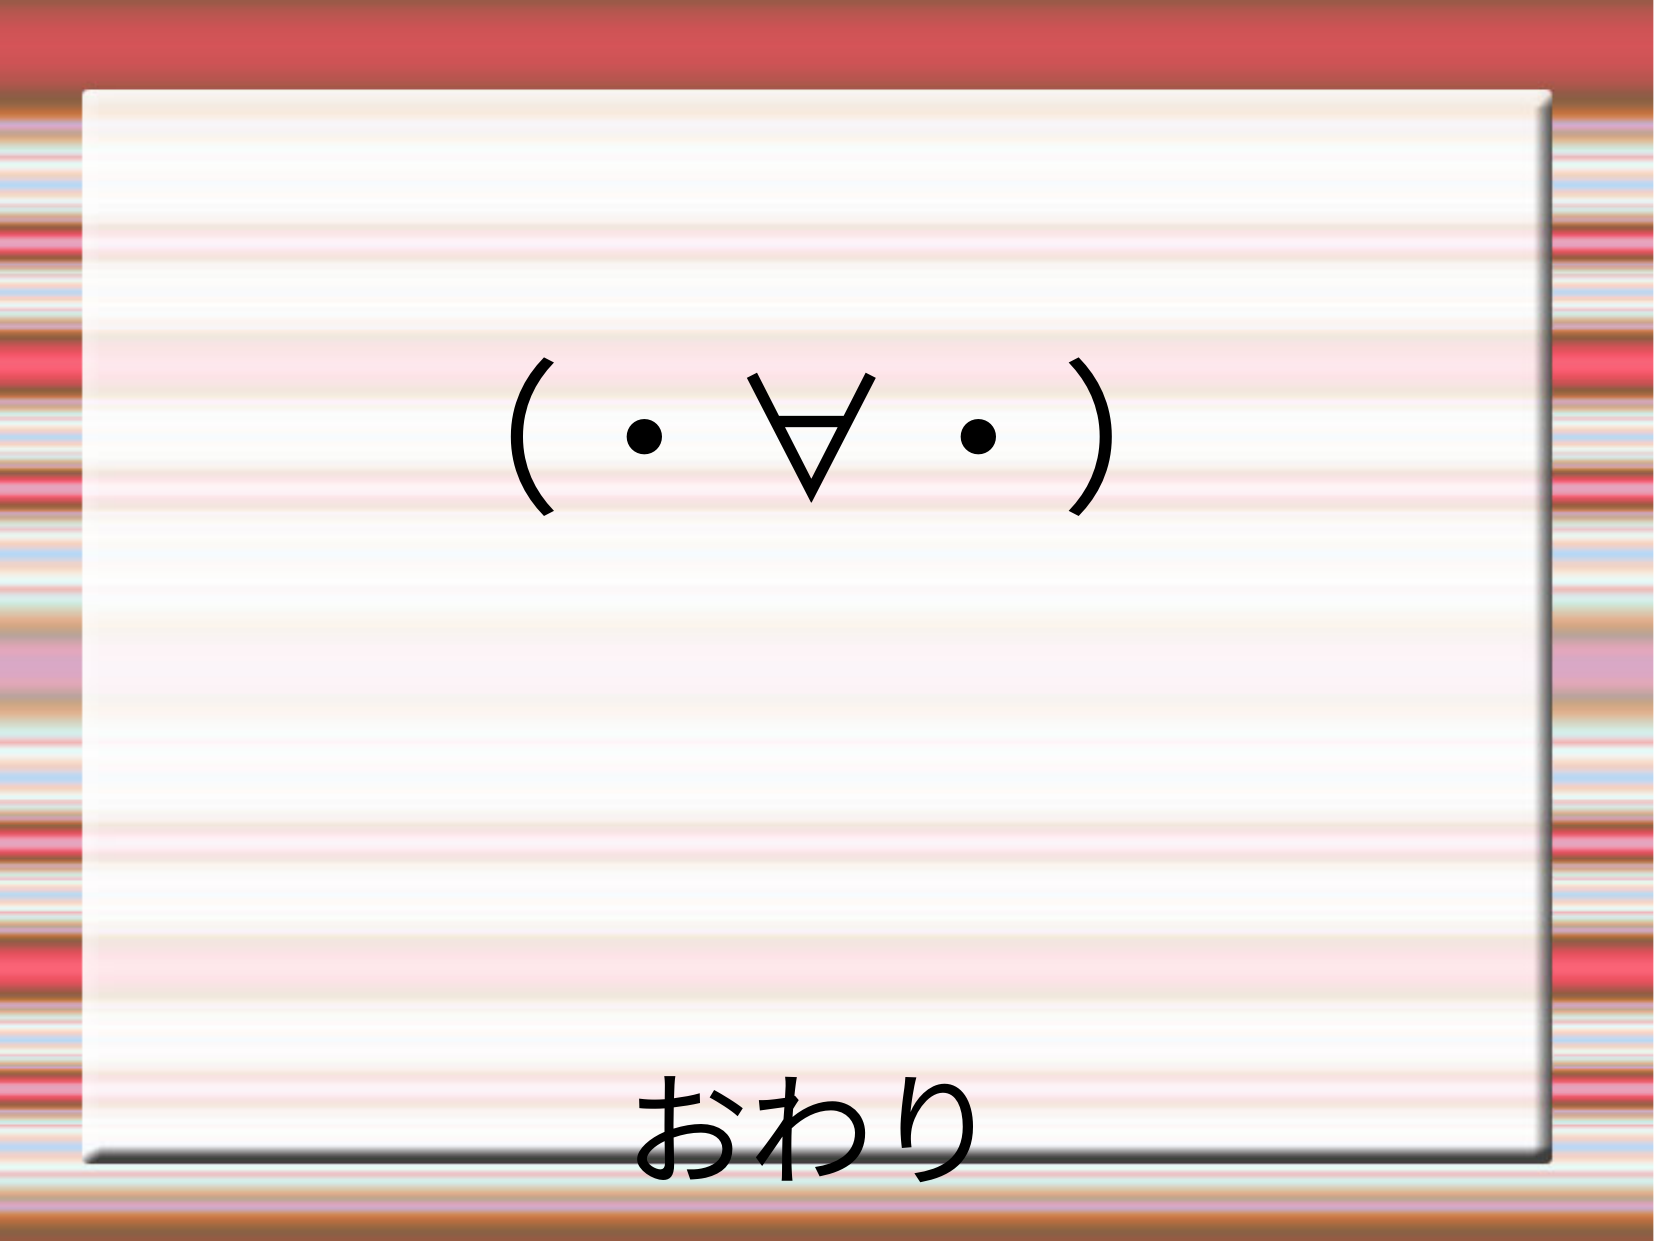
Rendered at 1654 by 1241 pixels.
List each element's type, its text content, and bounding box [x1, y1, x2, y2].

text_box （・∀・） おわり [147, 307, 1477, 933]
picture [0, 0, 1654, 1241]
